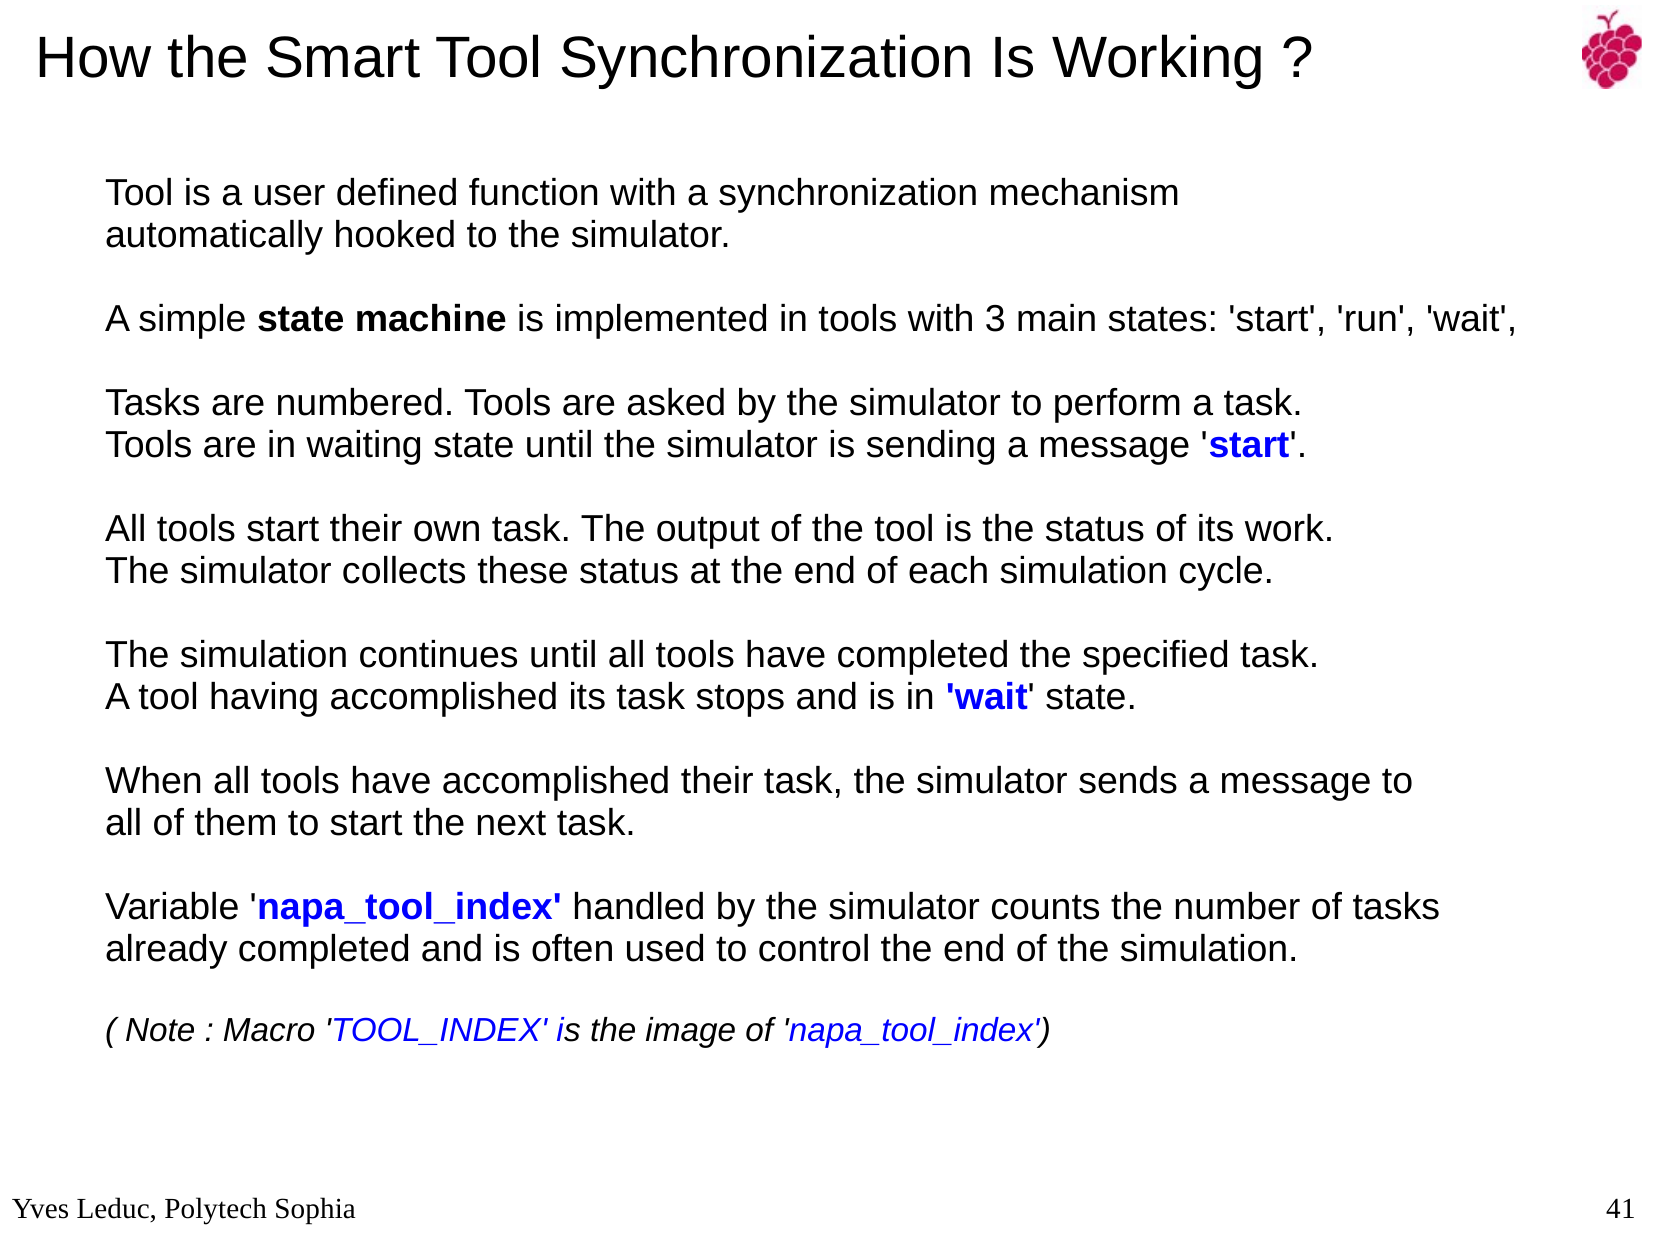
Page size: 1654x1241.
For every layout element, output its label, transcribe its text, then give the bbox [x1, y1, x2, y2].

text_box Tool is a user defined function with a synchronization mechanism automatically hooked to the simulator. A simple state machine is implemented in tools with 3 main states: 'start', 'run', 'wait', Tasks are numbered. Tools are asked by the simulator to perform a task. Tools are in waiting state until the simulator is sending a message 'start'. All tools start their own task. The output of the tool is the status of its work. The simulator collects these status at the end of each simulation cycle. The simulation continues until all tools have completed the specified task. A tool having accomplished its task stops and is in 'wait' state. When all tools have accomplished their task, the simulator sends a message to all of them to start the next task. Variable 'napa_tool_index' handled by the simulator counts the number of tasks already completed and is often used to control the end of the simulation. ( Note : Macro 'TOOL_INDEX' is the image of 'napa_tool_index') [90, 164, 1545, 1104]
picture [1582, 5, 1642, 89]
text_box How the Smart Tool Synchronization Is Working ? [20, 17, 1331, 98]
